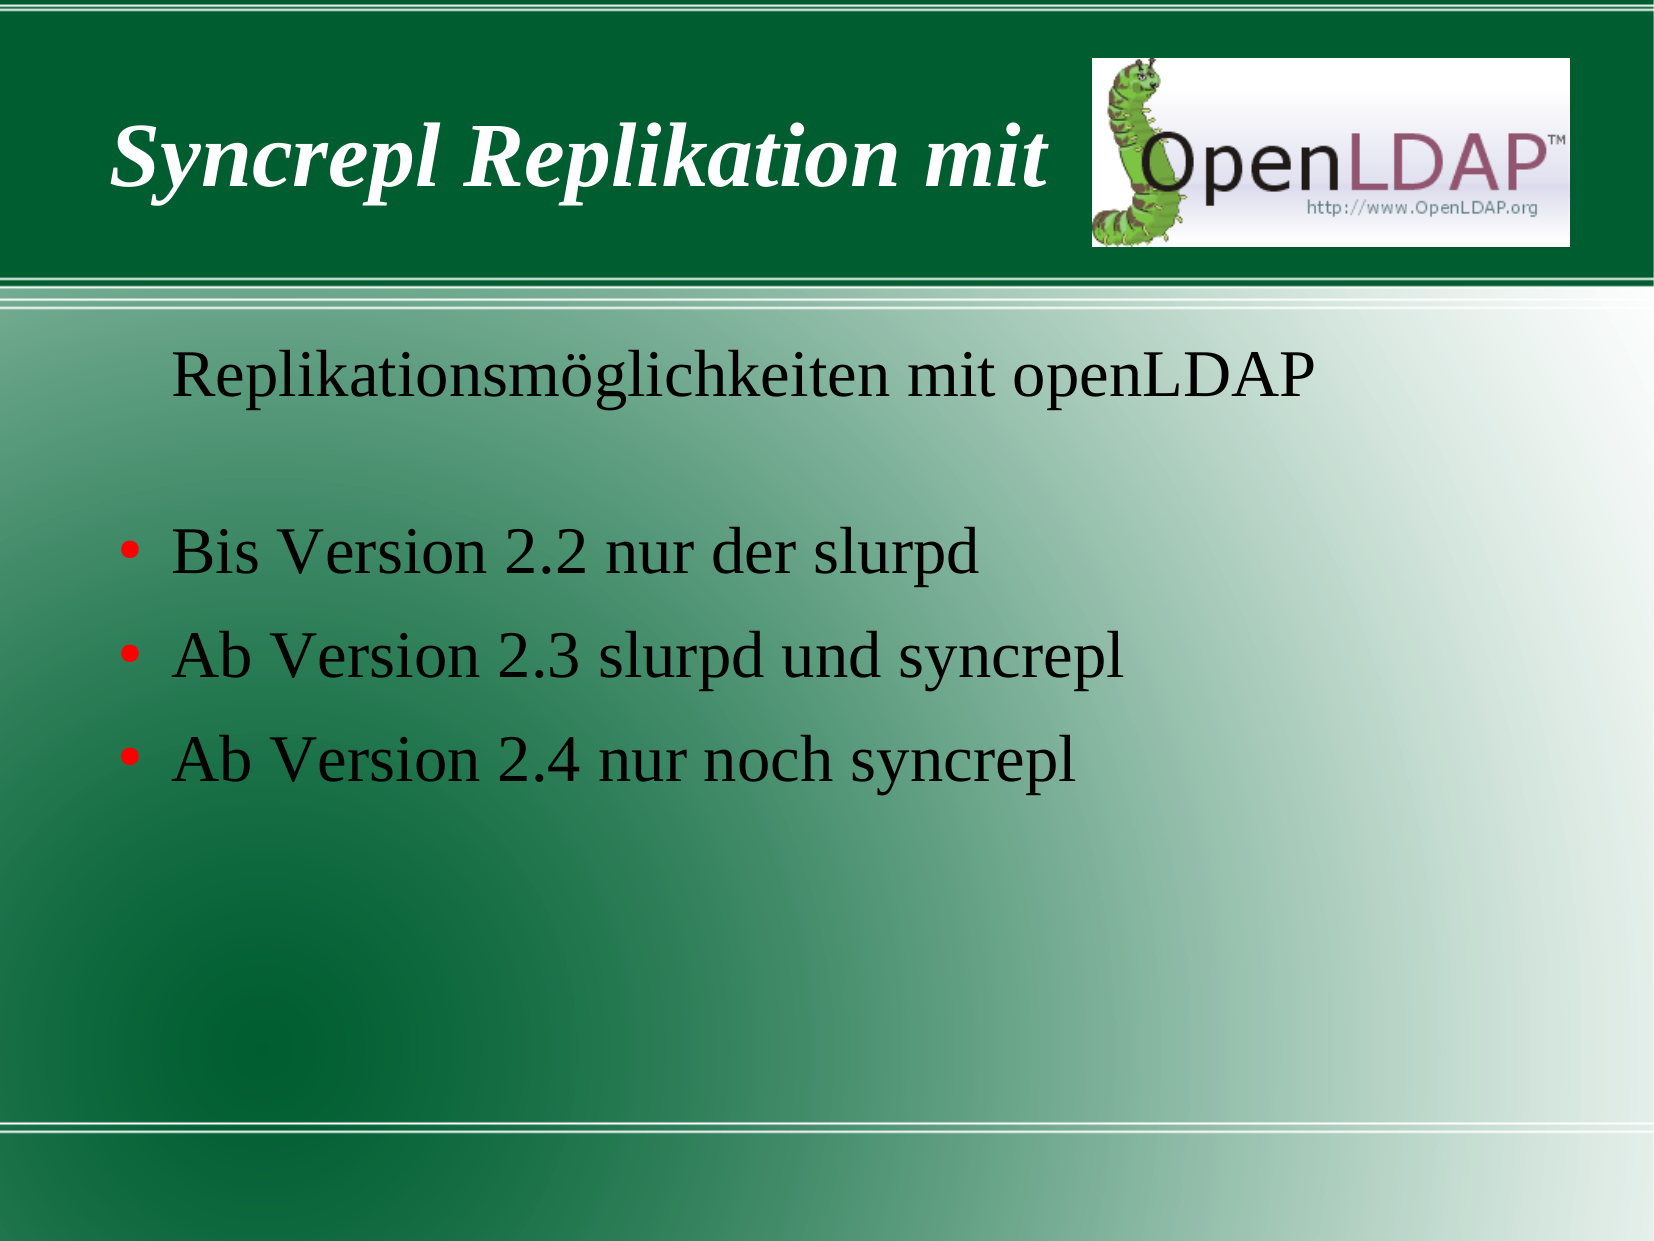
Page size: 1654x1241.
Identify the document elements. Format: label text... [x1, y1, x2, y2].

list Replikationsmöglichkeiten mit openLDAP Bis Version 2.2 nur der slurpd Ab Version 2.3 slurpd und syncrepl Ab Version 2.4 nur noch syncrepl [82, 336, 1571, 1036]
picture [0, 0, 1654, 1241]
title Syncrepl Replikation mit [29, 59, 1152, 252]
